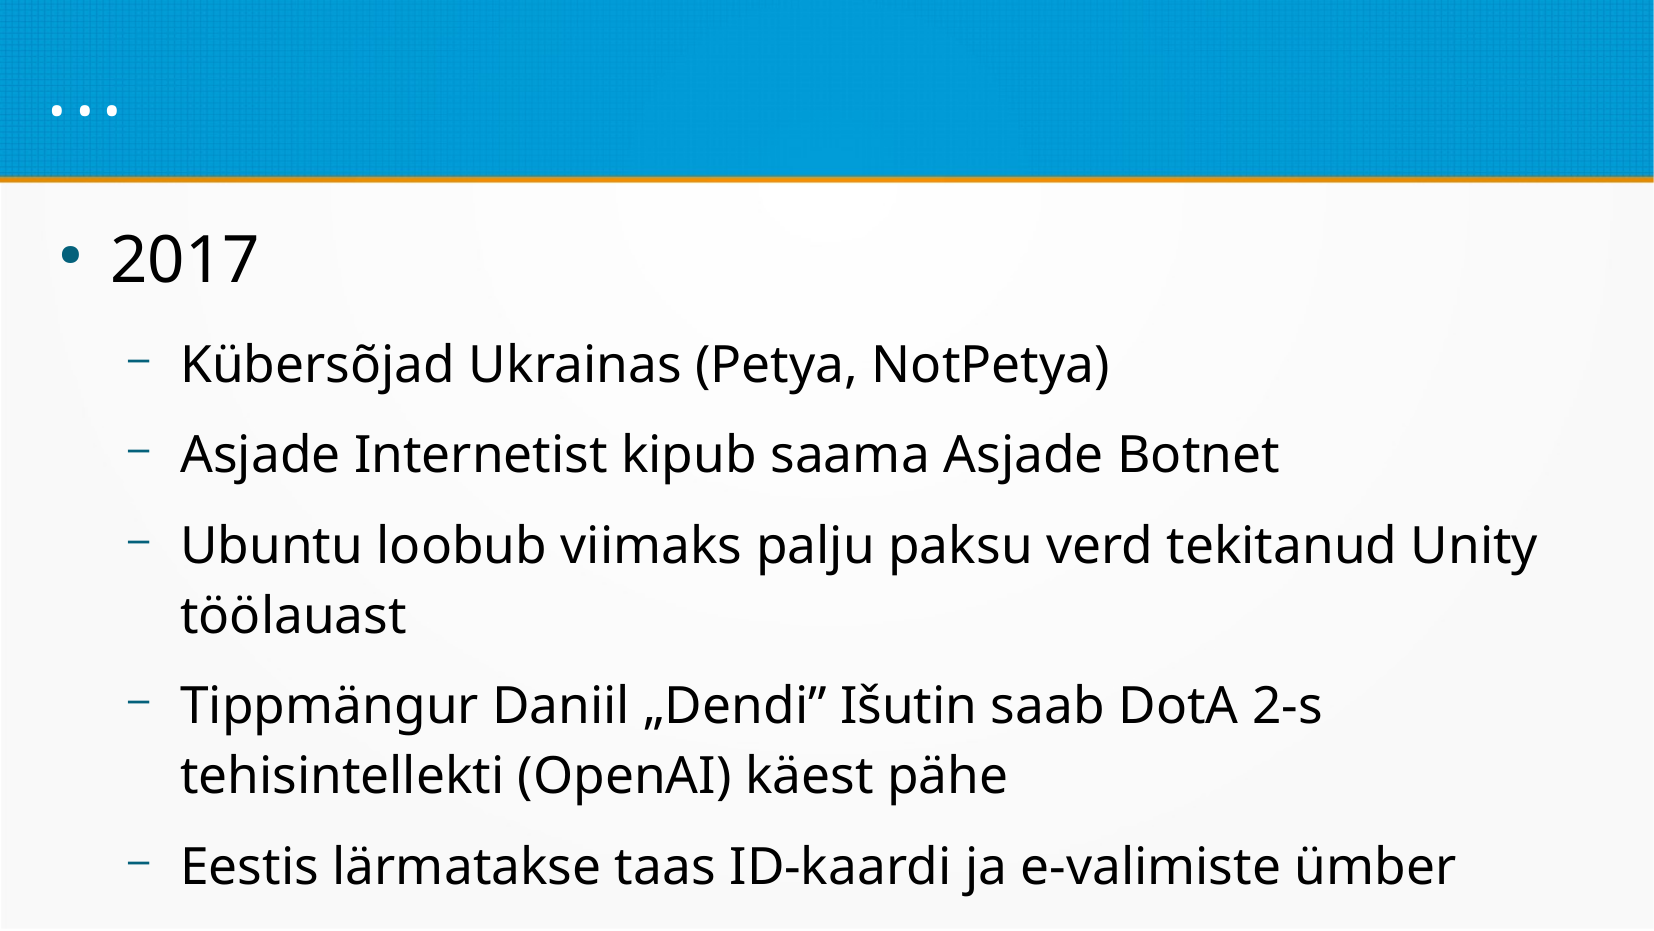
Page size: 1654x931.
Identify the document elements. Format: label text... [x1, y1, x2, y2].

title ... [43, 0, 1619, 149]
list 2017 Kübersõjad Ukrainas (Petya, NotPetya) Asjade Internetist kipub saama Asjade Botnet Ubuntu loobub viimaks palju paksu verd tekitanud Unity töölauast Tippmängur Daniil „Dendi” Išutin saab DotA 2-s tehisintellekti (OpenAI) käest pähe Eestis lärmatakse taas ID-kaardi ja e-valimiste ümber [41, 212, 1601, 902]
picture [0, 175, 1654, 931]
